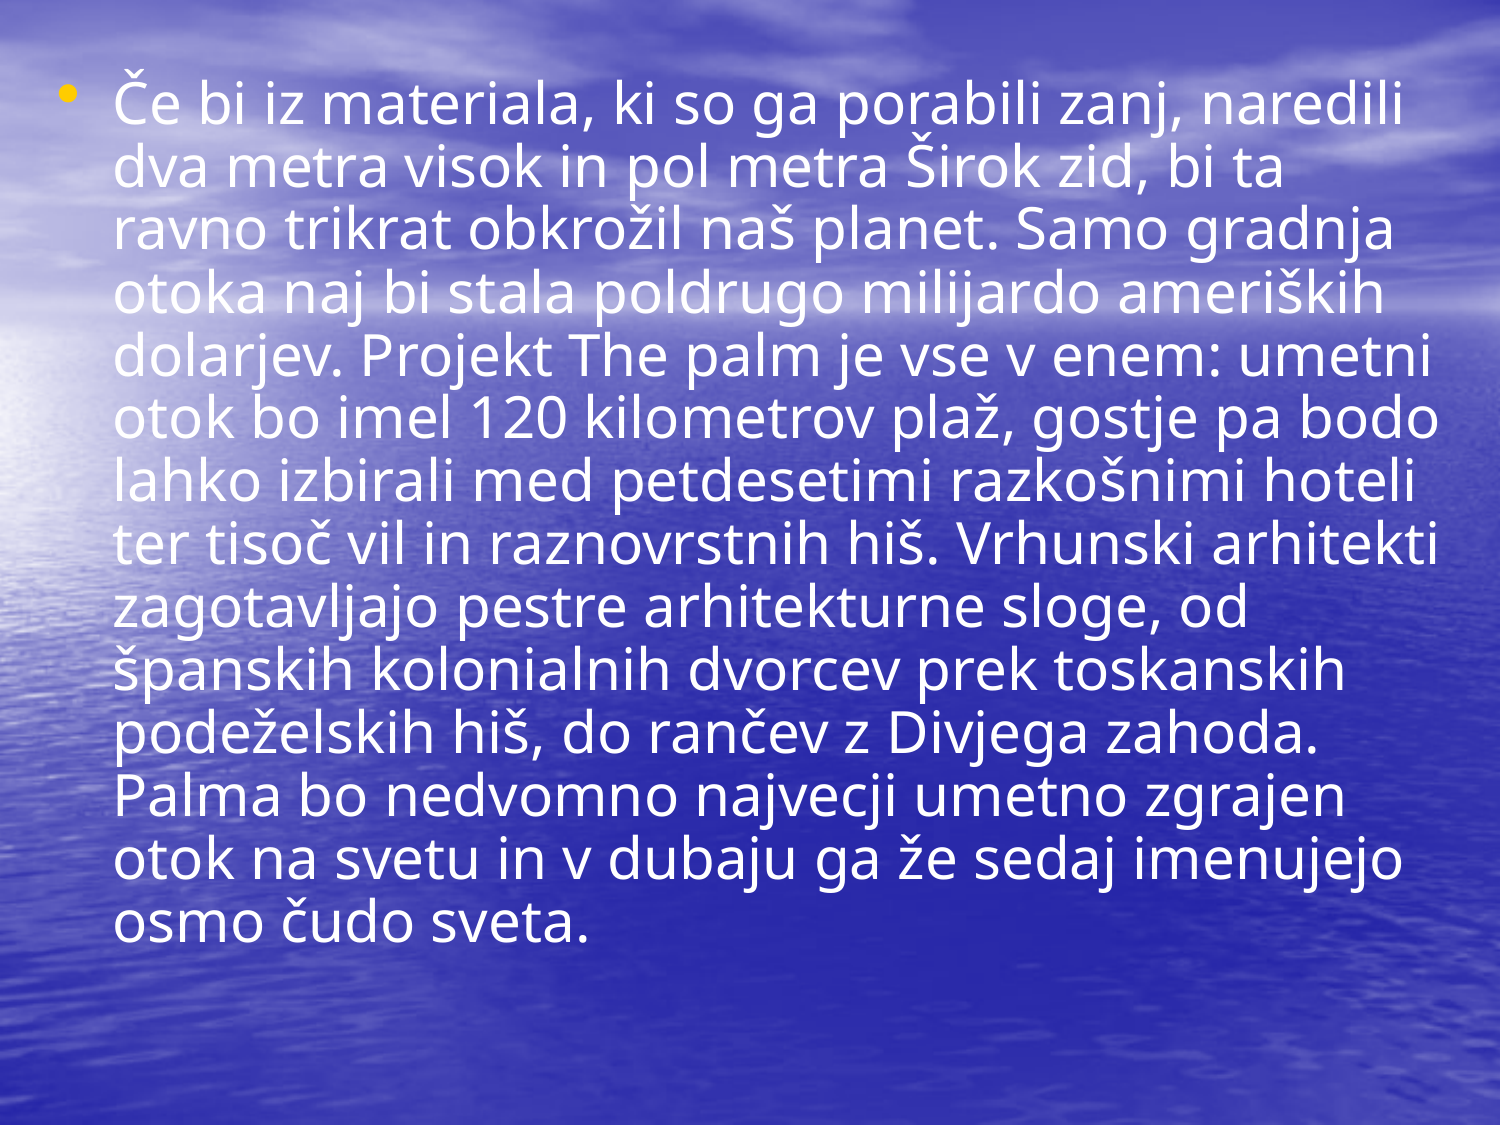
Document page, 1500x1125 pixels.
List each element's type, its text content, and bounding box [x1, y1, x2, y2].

picture [0, 0, 1500, 1125]
list Če bi iz materiala, ki so ga porabili zanj, naredili dva metra visok in pol metra Širok zid, bi ta ravno trikrat obkrožil naš planet. Samo gradnja otoka naj bi stala poldrugo milijardo ameriških dolarjev. Projekt The palm je vse v enem: umetni otok bo imel 120 kilometrov plaž, gostje pa bodo lahko izbirali med petdesetimi razkošnimi hoteli ter tisoč vil in raznovrstnih hiš. Vrhunski arhitekti zagotavljajo pestre arhitekturne sloge, od španskih kolonialnih dvorcev prek toskanskih podeželskih hiš, do rančev z Divjega zahoda. Palma bo nedvomno najvecji umetno zgrajen otok na svetu in v dubaju ga že sedaj imenujejo osmo čudo sveta. [41, 66, 1459, 1059]
